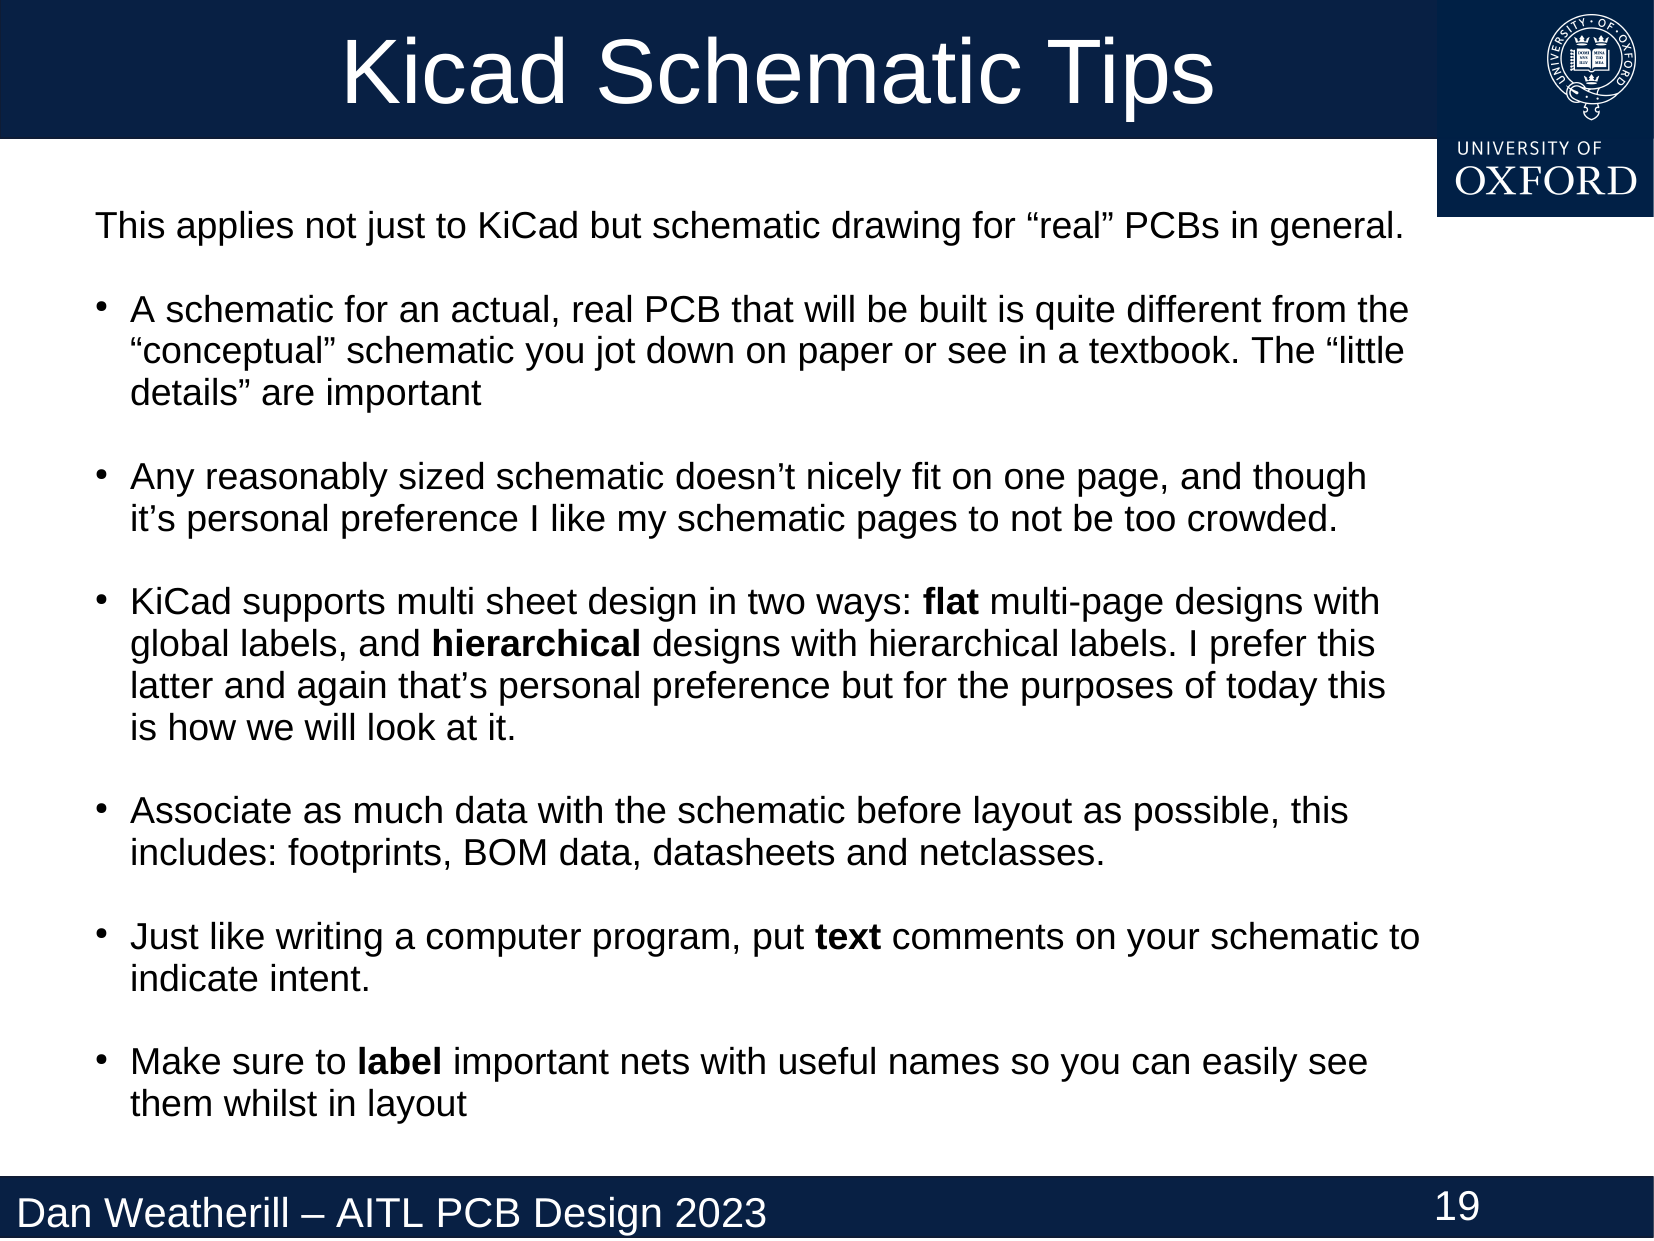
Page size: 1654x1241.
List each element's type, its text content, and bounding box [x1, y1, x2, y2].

title Kicad Schematic Tips [35, 0, 1524, 177]
text_box This applies not just to KiCad but schematic drawing for “real” PCBs in general. A schematic for an actual, real PCB that will be built is quite different from the “conceptual” schematic you jot down on paper or see in a textbook. The “little details” are important Any reasonably sized schematic doesn’t nicely fit on one page, and though it’s personal preference I like my schematic pages to not be too crowded. KiCad supports multi sheet design in two ways: flat multi-page designs with global labels, and hierarchical designs with hierarchical labels. I prefer this latter and again that’s personal preference but for the purposes of today this is how we will look at it. Associate as much data with the schematic before layout as possible, this includes: footprints, BOM data, datasheets and netclasses. Just like writing a computer program, put text comments on your schematic to indicate intent. Make sure to label important nets with useful names so you can easily see them whilst in layout [79, 197, 1439, 1133]
picture [1437, 0, 1654, 217]
